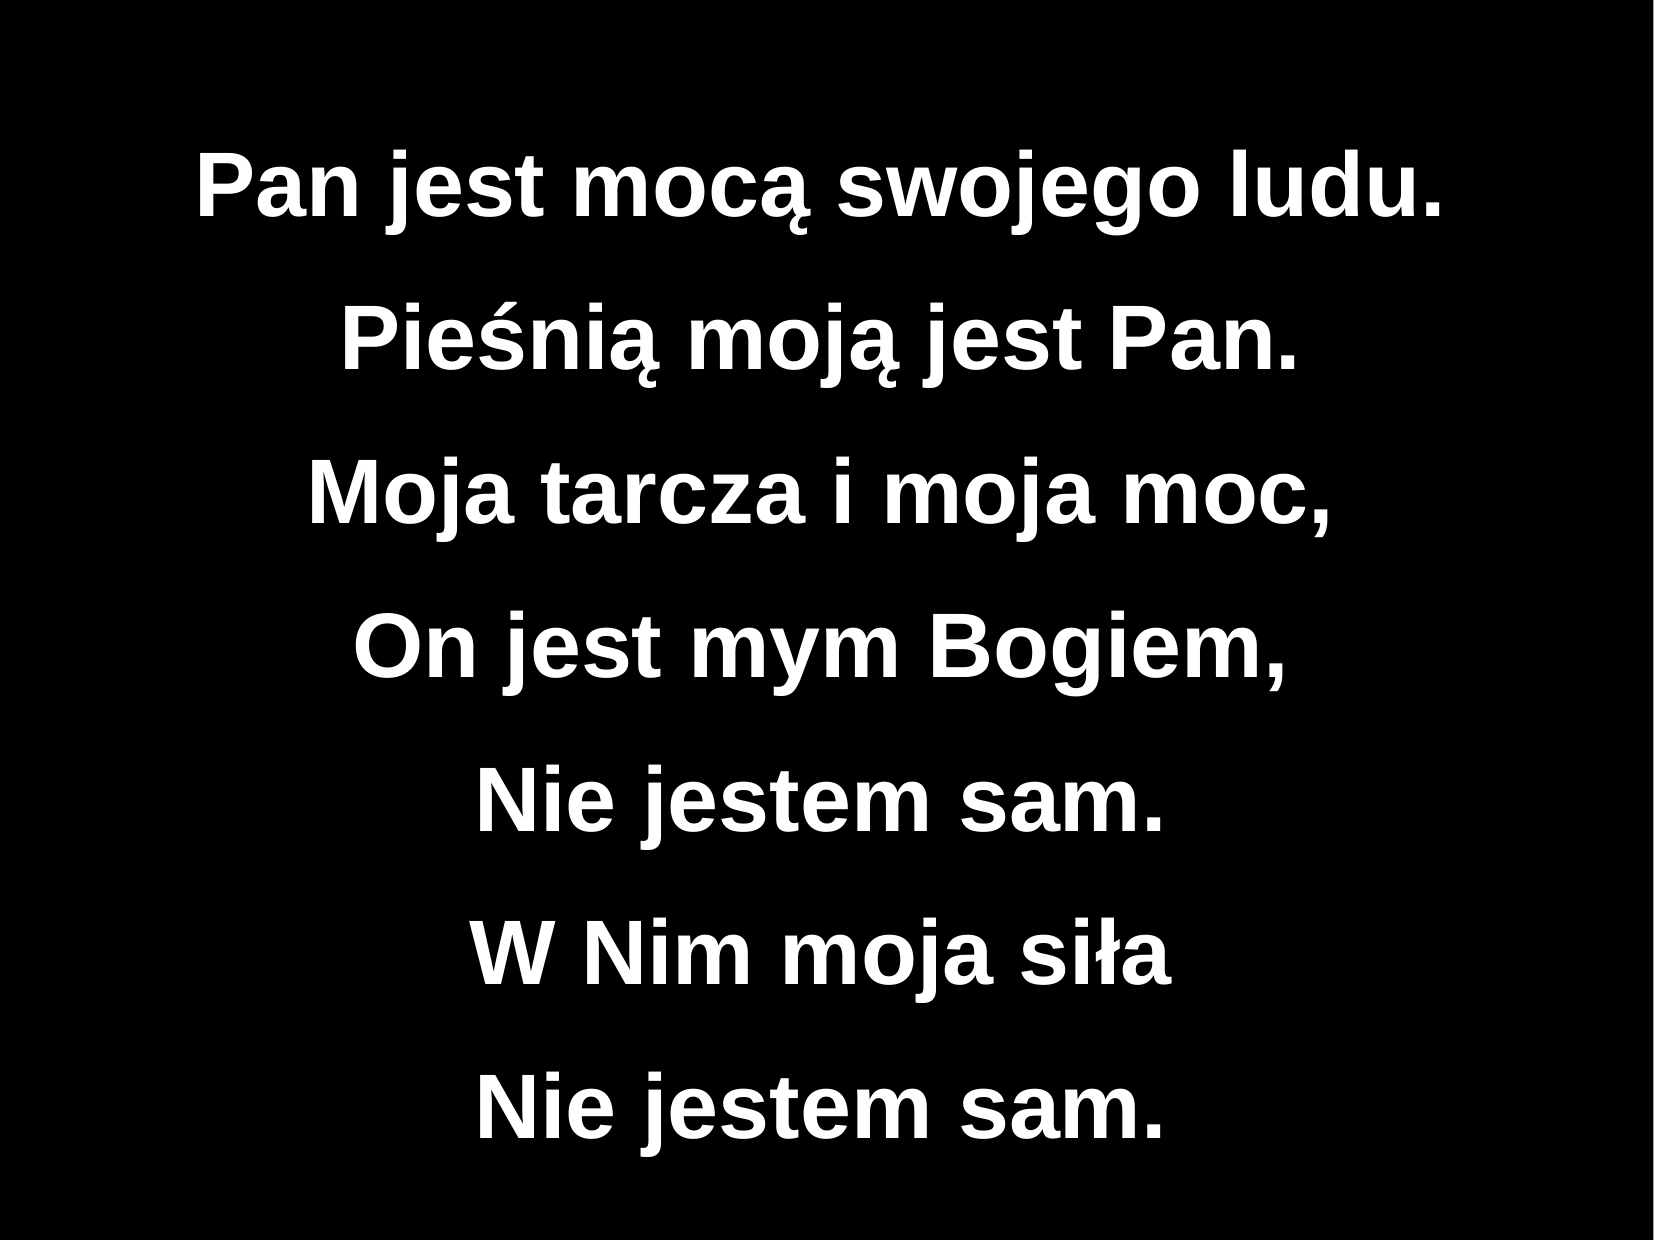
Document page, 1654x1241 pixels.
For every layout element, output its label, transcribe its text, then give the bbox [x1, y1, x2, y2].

subtitle Pan jest mocą swojego ludu. Pieśnią moją jest Pan. Moja tarcza i moja moc, On jest mym Bogiem, Nie jestem sam. W Nim moja siła Nie jestem sam. [0, 0, 1642, 1241]
